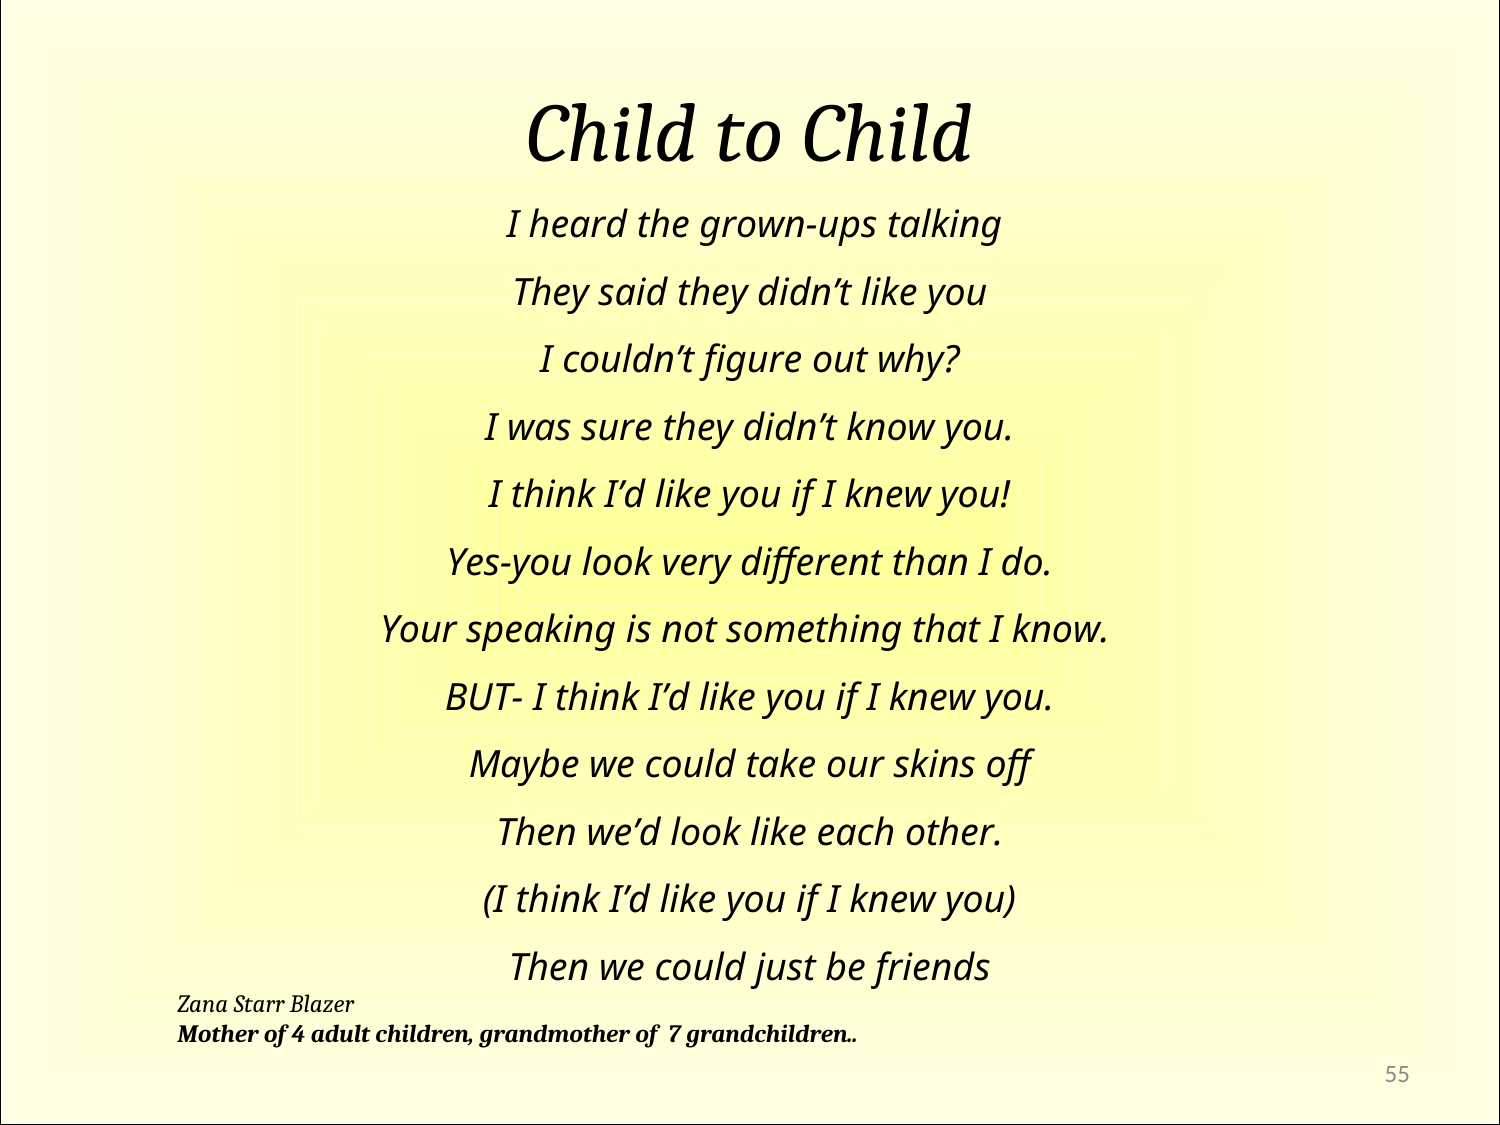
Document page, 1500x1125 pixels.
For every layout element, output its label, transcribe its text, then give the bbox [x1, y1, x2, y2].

text_box Child to Child I heard the grown-ups talking They said they didn’t like you I couldn’t figure out why? I was sure they didn’t know you. I think I’d like you if I knew you! Yes-you look very different than I do. Your speaking is not something that I know. BUT- I think I’d like you if I knew you. Maybe we could take our skins off Then we’d look like each other. (I think I’d like you if I knew you) Then we could just be friends Zana Starr Blazer Mother of 4 adult children, grandmother of 7 grandchildren.. [162, 70, 1338, 1056]
text_box [0, 0, 1500, 1125]
text_box <number> [1074, 1042, 1426, 1103]
